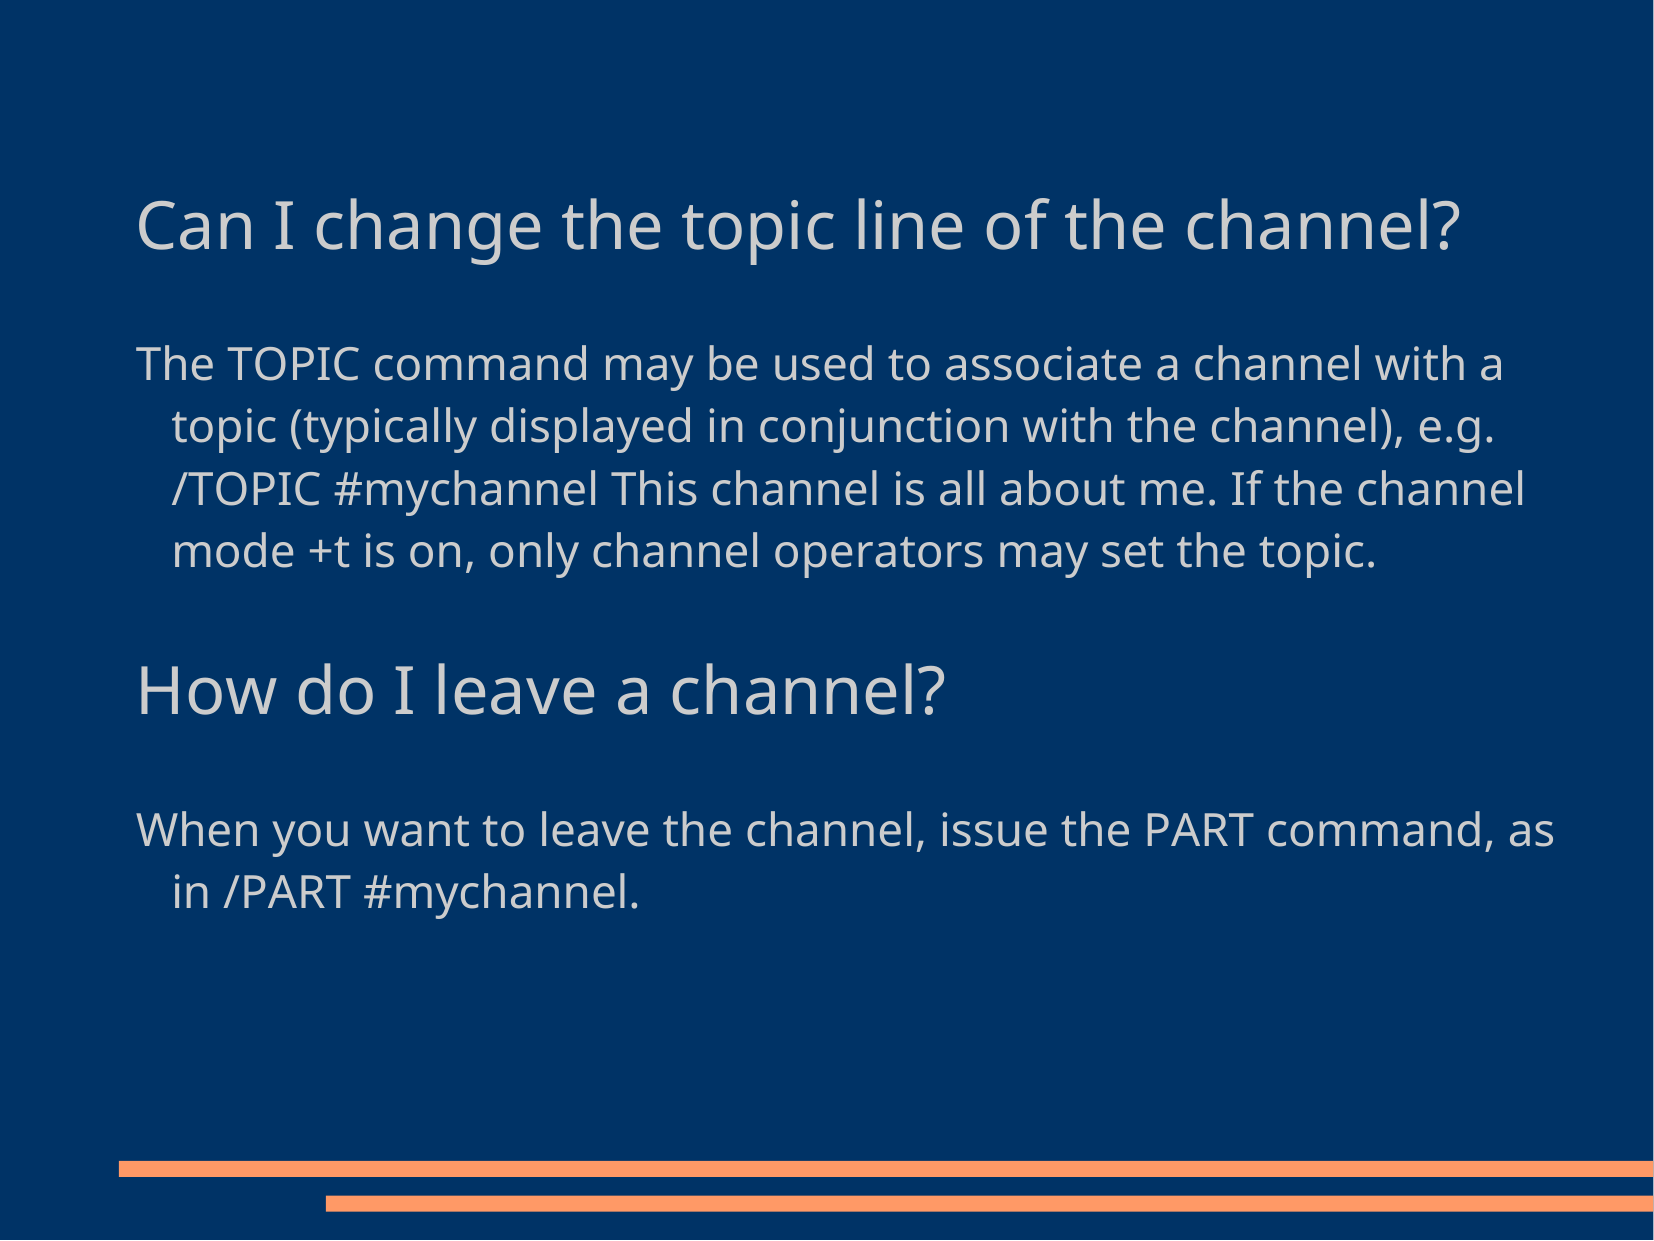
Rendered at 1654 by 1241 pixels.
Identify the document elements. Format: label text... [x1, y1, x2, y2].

subtitle Can I change the topic line of the channel? The TOPIC command may be used to associate a channel with a topic (typically displayed in conjunction with the channel), e.g. /TOPIC #mychannel This channel is all about me. If the channel mode +t is on, only channel operators may set the topic. How do I leave a channel? When you want to leave the channel, issue the PART command, as in /PART #mychannel. [135, 37, 1576, 1126]
